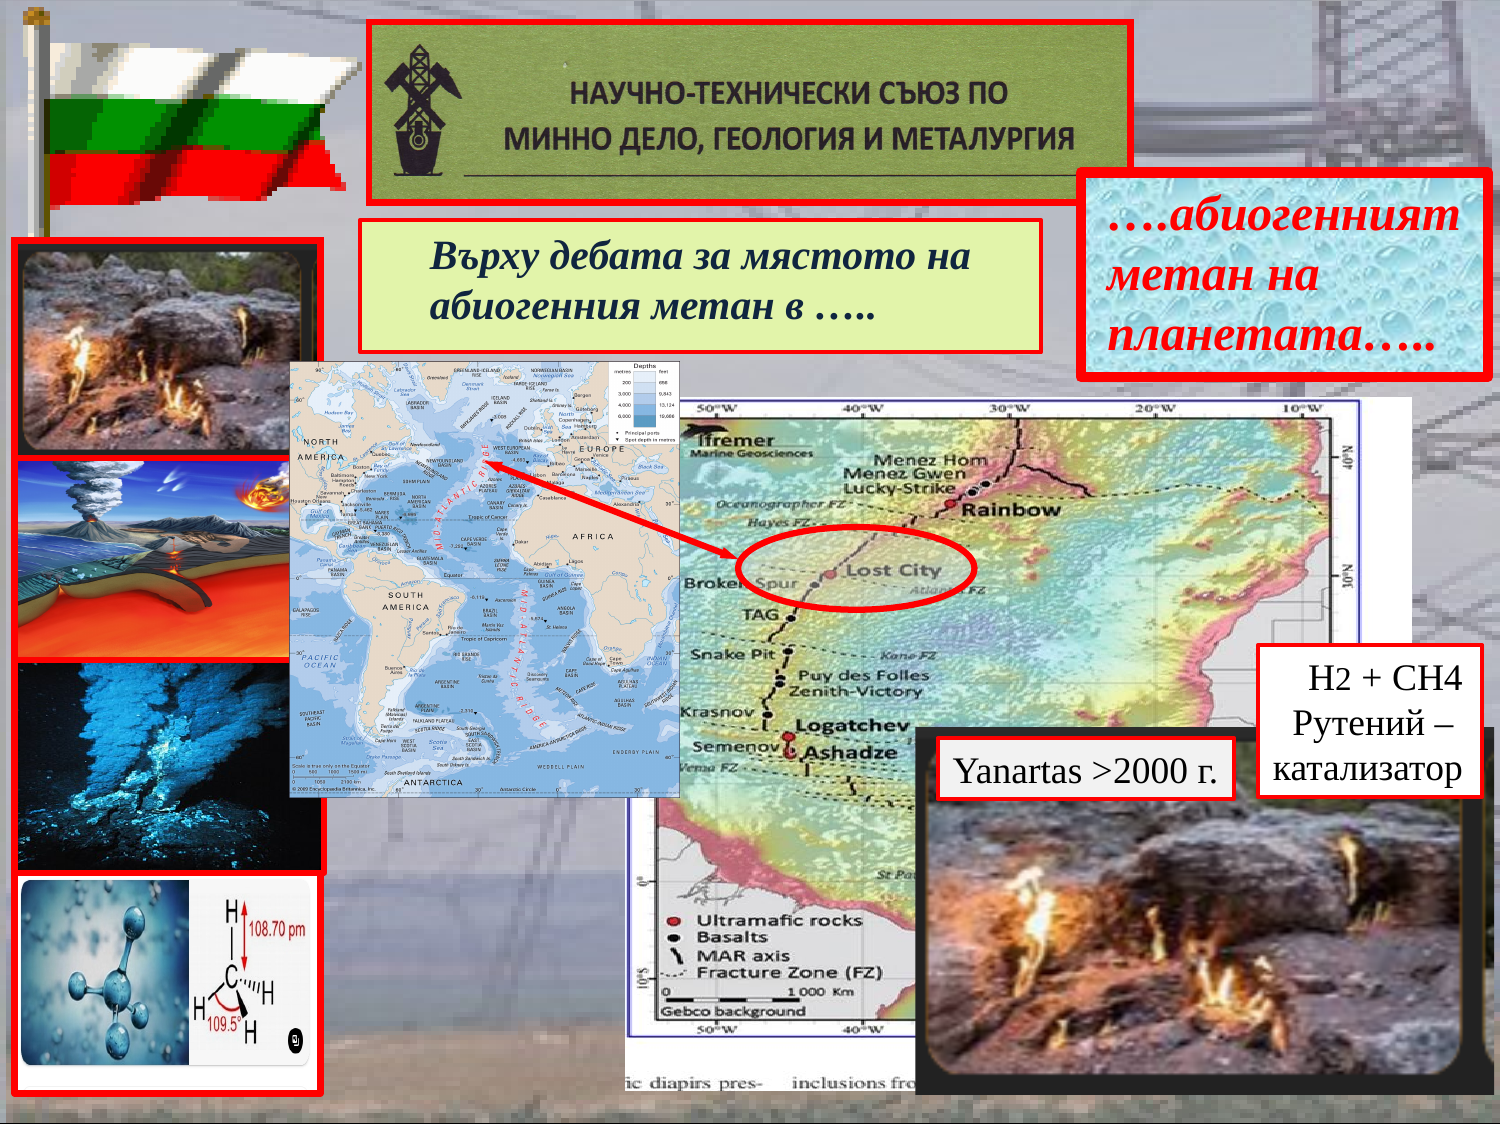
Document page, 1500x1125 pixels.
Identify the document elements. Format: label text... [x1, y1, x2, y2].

picture [0, 0, 1500, 1123]
text_box Yanartas >2000 г. [937, 738, 1235, 799]
text_box Върху дебата за мястото на абиогенния метан в ….. [360, 219, 1041, 353]
text_box Н2 + СН4 Рутений – катализатор [1257, 645, 1483, 797]
text_box ….абиогенният метан на планетата….. [1080, 172, 1488, 377]
text_box [738, 527, 975, 610]
